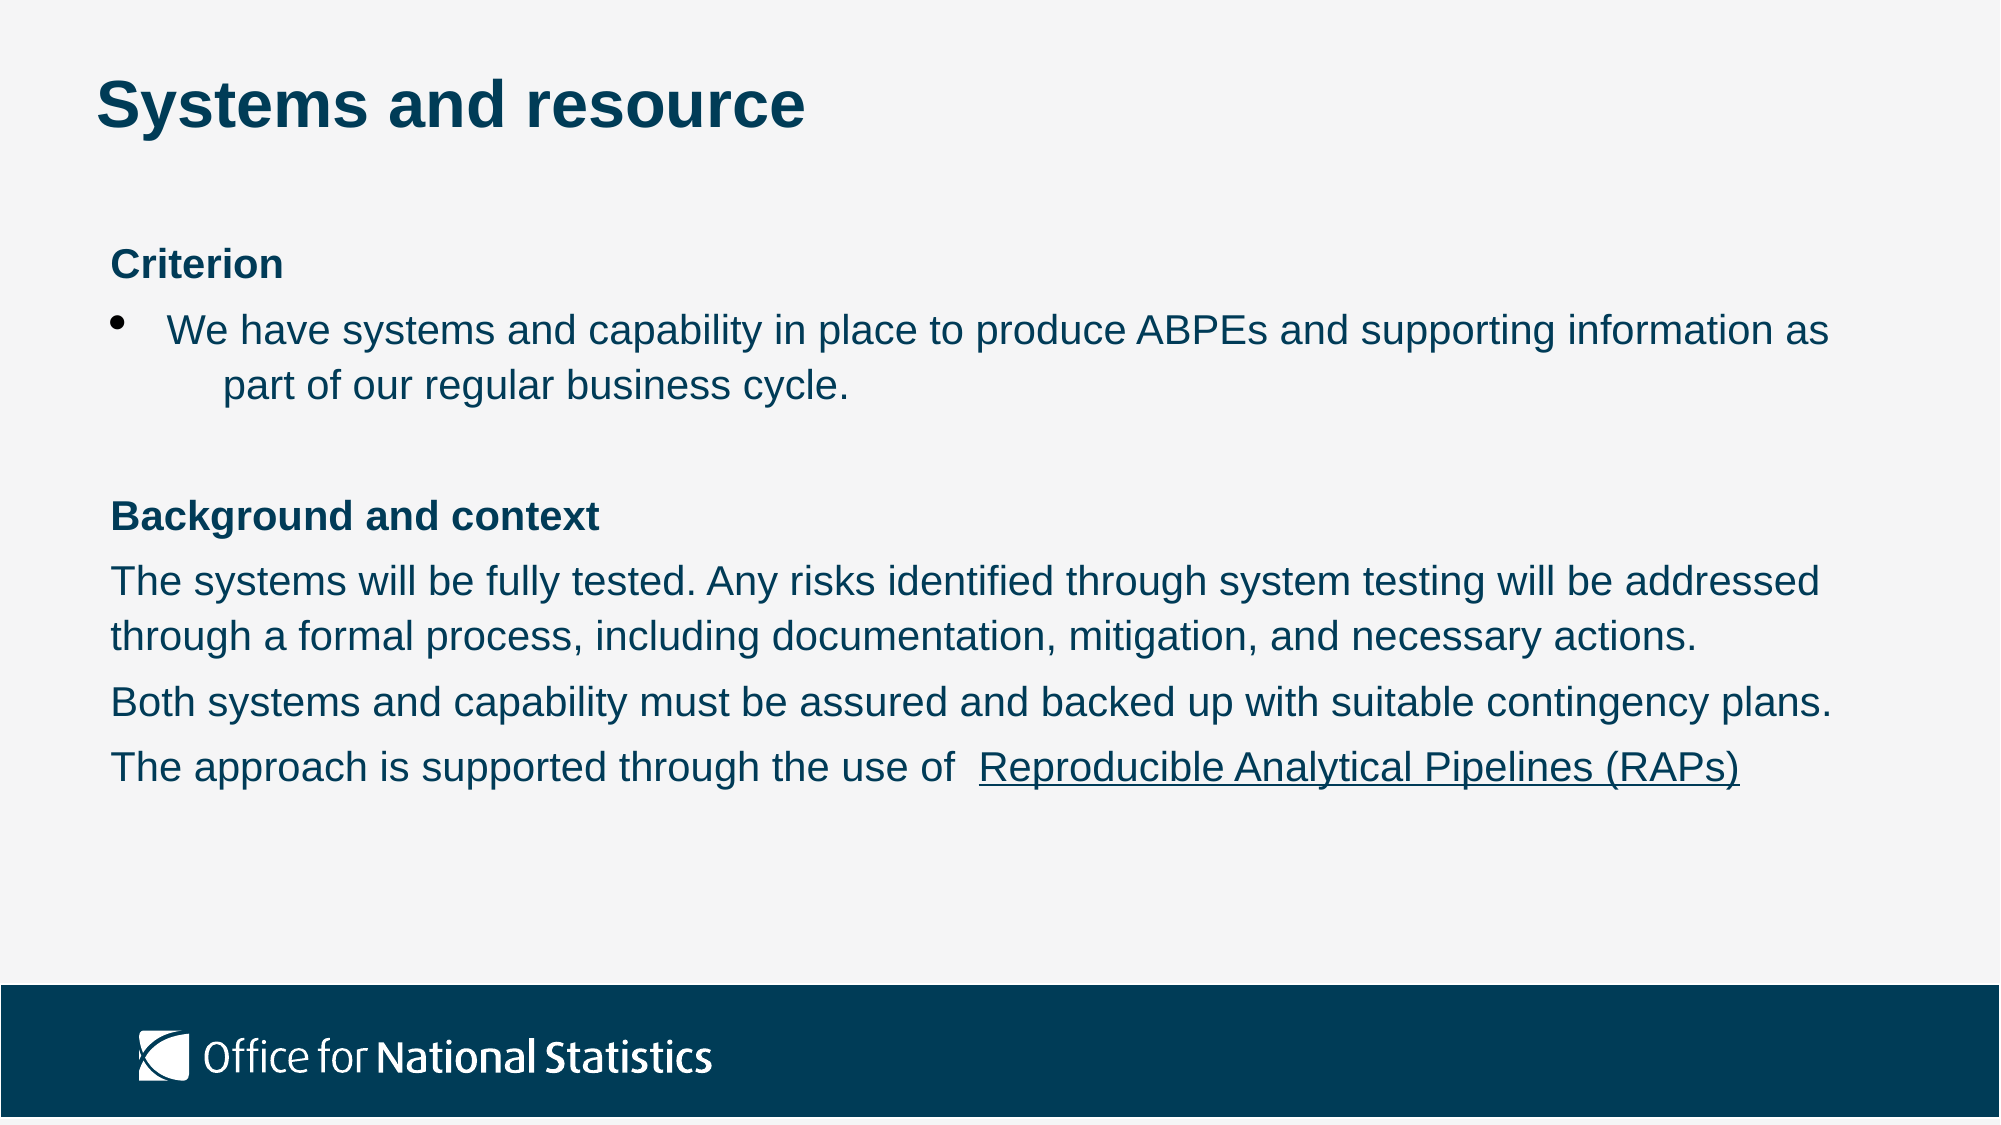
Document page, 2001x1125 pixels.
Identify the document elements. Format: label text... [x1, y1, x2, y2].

list Criterion We have systems and capability in place to produce ABPEs and supporting information as part of our regular business cycle. Background and context The systems will be fully tested. Any risks identified through system testing will be addressed through a formal process, including documentation, mitigation, and necessary actions. Both systems and capability must be assured and backed up with suitable contingency plans. The approach is supported through the use of Reproducible Analytical Pipelines (RAPs) [110, 232, 1836, 923]
title Systems and resource [96, 66, 1822, 154]
